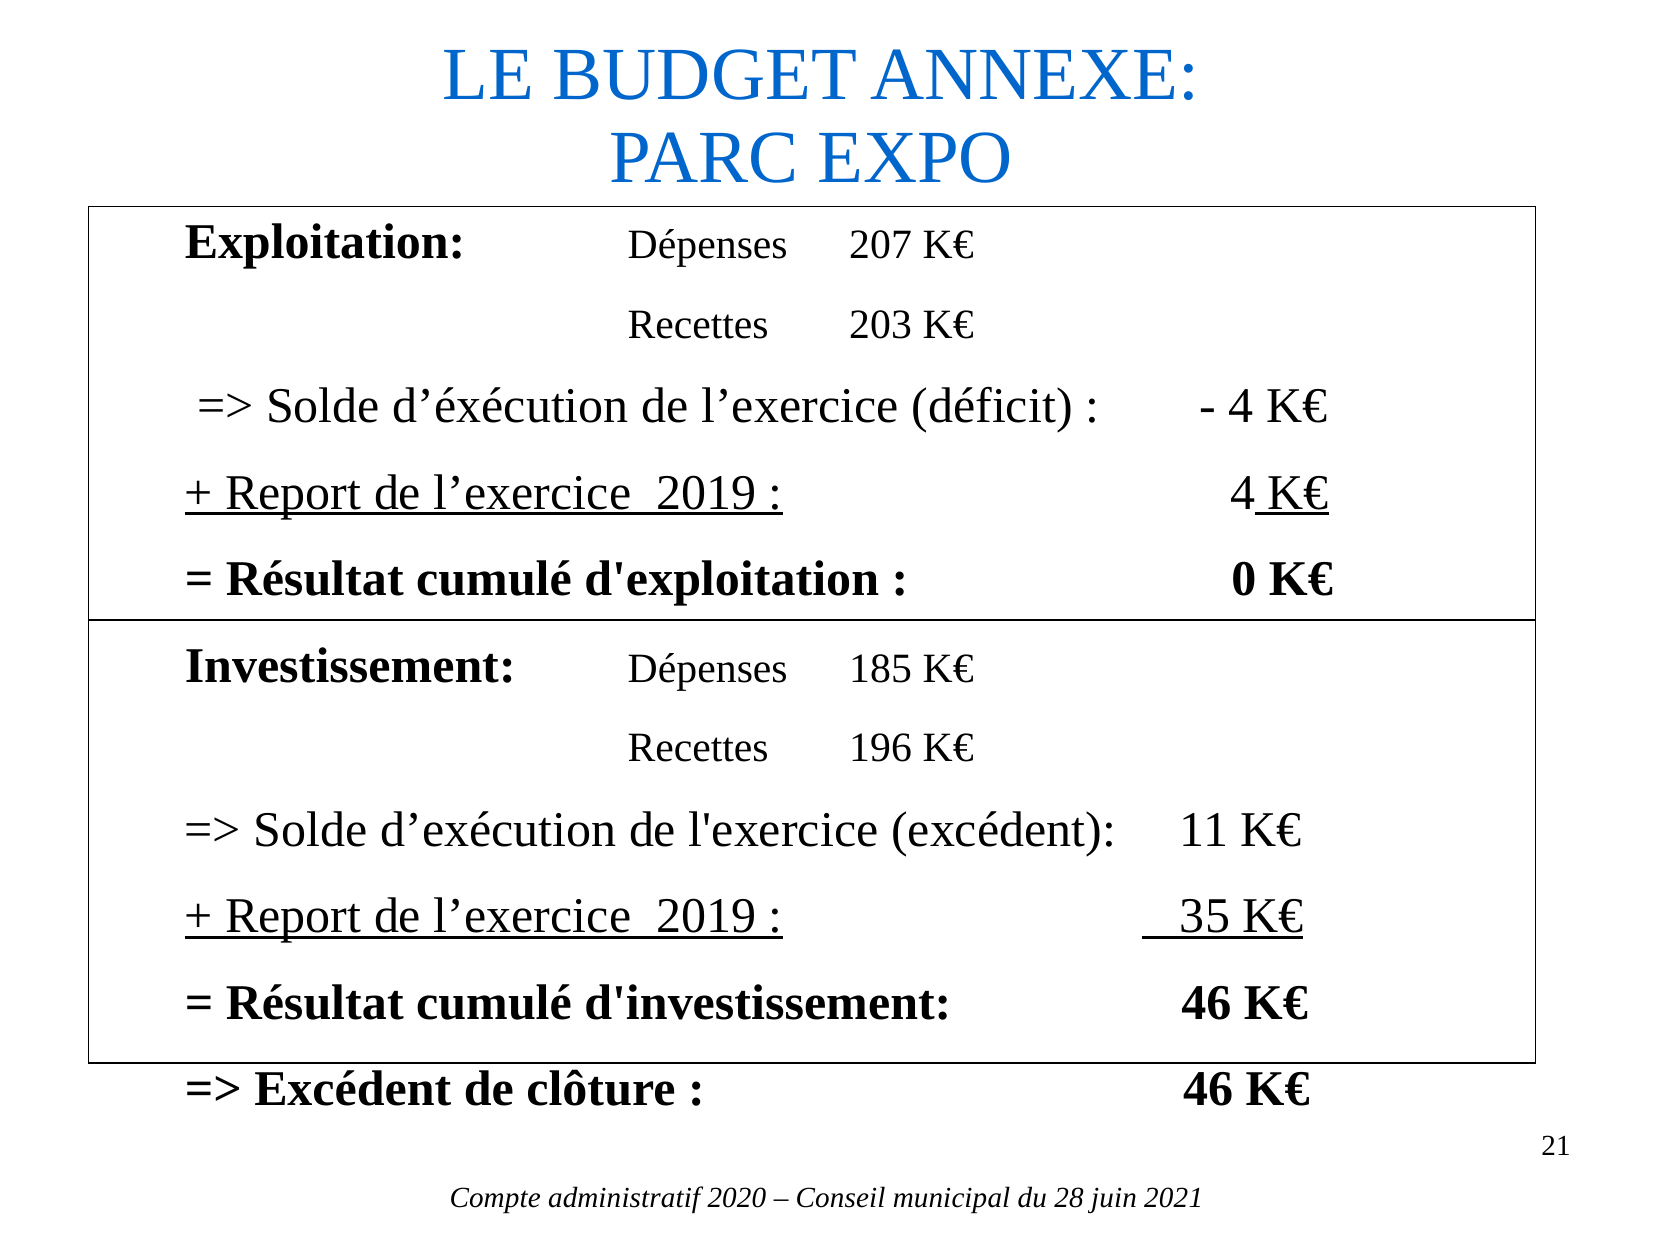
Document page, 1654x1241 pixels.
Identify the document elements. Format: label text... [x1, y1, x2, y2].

text_box Exploitation: Dépenses 207 K€ Recettes 203 K€ => Solde d’éxécution de l’exercice (déficit) : - 4 K€ + Report de l’exercice 2019 : 4 K€ = Résultat cumulé d'exploitation : 0 K€ Investissement: Dépenses 185 K€ Recettes 196 K€ => Solde d’exécution de l'exercice (excédent): 11 K€ + Report de l’exercice 2019 : 35 K€ = Résultat cumulé d'investissement: 46 K€ => Excédent de clôture : 46 K€ [89, 621, 1535, 1062]
text_box LE BUDGET ANNEXE: PARC EXPO [47, 25, 1595, 207]
text_box Exploitation: Dépenses 207 K€ Recettes 203 K€ => Solde d’éxécution de l’exercice (déficit) : - 4 K€ + Report de l’exercice 2019 : 4 K€ = Résultat cumulé d'exploitation : 0 K€ Investissement: Dépenses 185 K€ Recettes 196 K€ => Solde d’exécution de l'exercice (excédent): 11 K€ + Report de l’exercice 2019 : 35 K€ = Résultat cumulé d'investissement: 46 K€ => Excédent de clôture : 46 K€ [63, 206, 1565, 1125]
text_box Exploitation: Dépenses 207 K€ Recettes 203 K€ => Solde d’éxécution de l’exercice (déficit) : - 4 K€ + Report de l’exercice 2019 : 4 K€ = Résultat cumulé d'exploitation : 0 K€ Investissement: Dépenses 185 K€ Recettes 196 K€ => Solde d’exécution de l'exercice (excédent): 11 K€ + Report de l’exercice 2019 : 35 K€ = Résultat cumulé d'investissement: 46 K€ => Excédent de clôture : 46 K€ [89, 207, 1535, 619]
